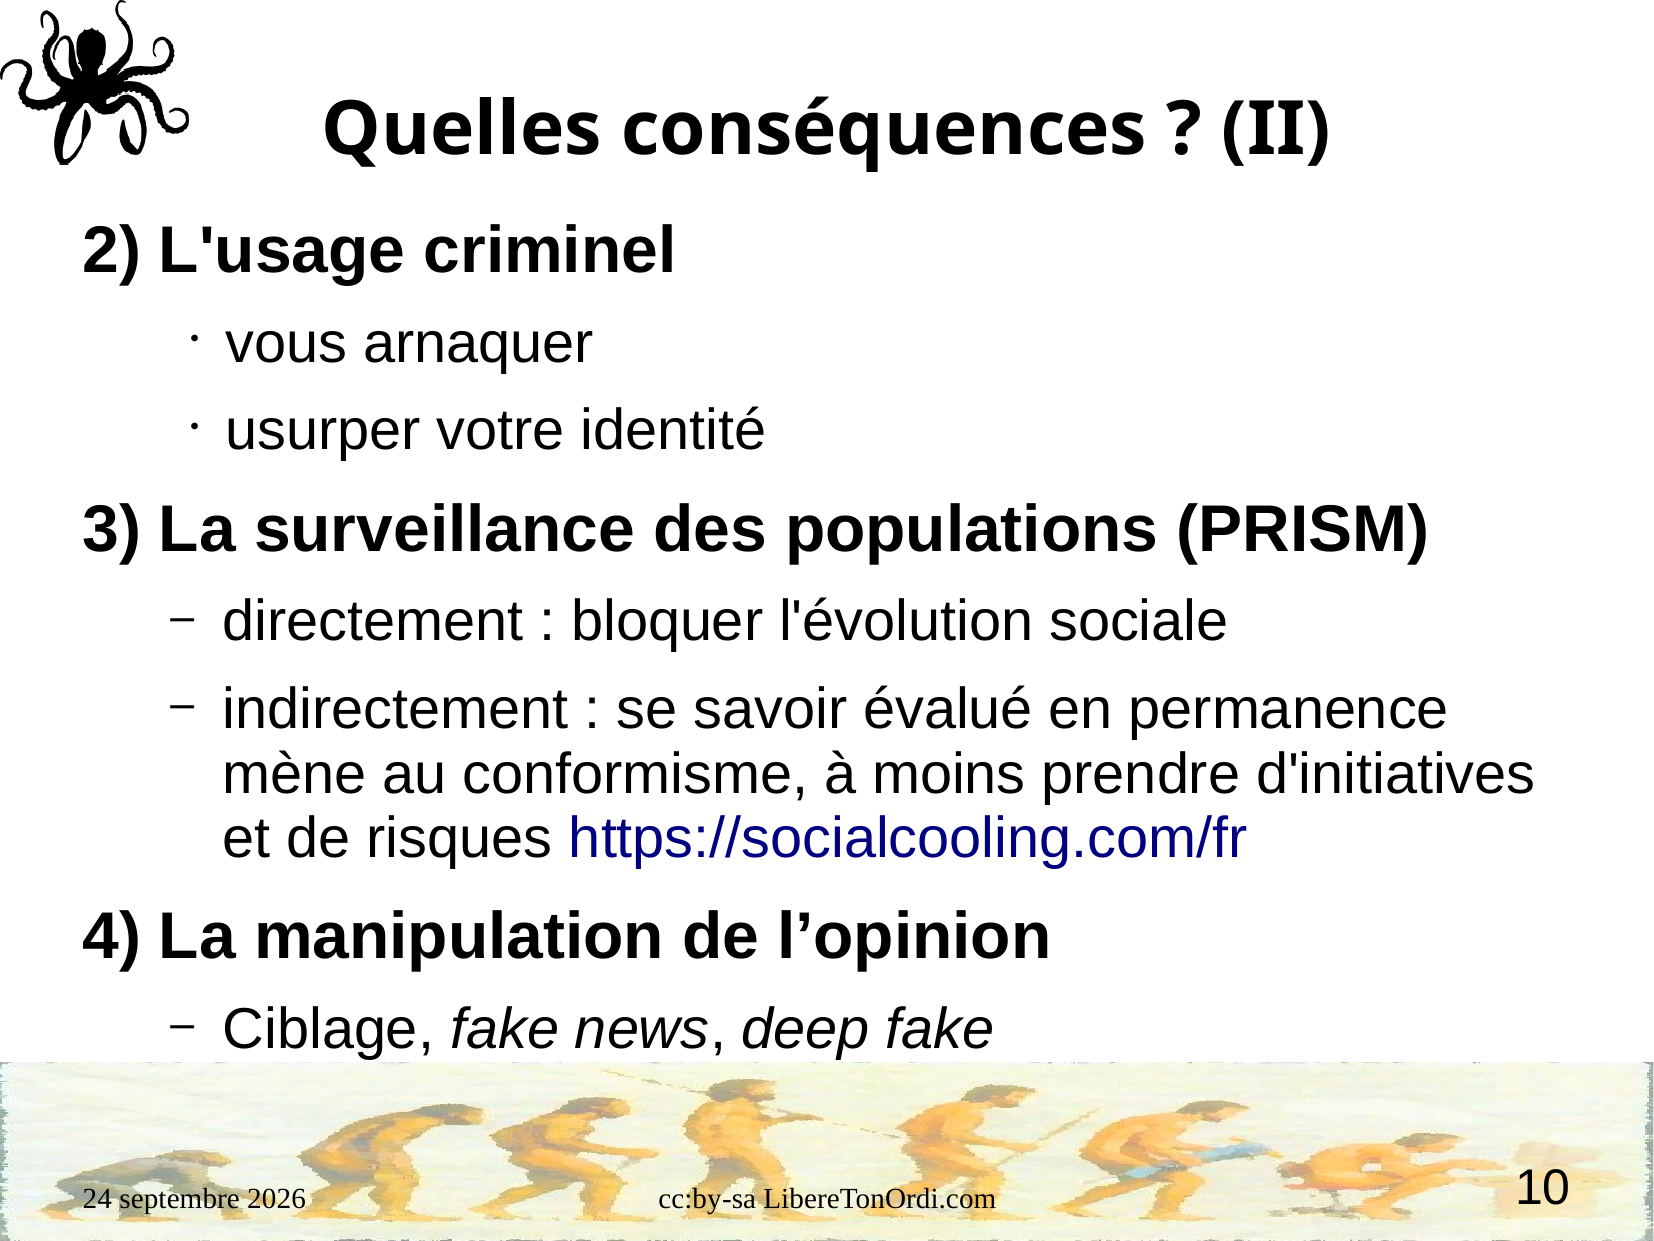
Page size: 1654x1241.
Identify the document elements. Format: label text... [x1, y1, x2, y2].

list L'usage criminel vous arnaquer usurper votre identité La surveillance des populations (PRISM) directement : bloquer l'évolution sociale indirectement : se savoir évalué en permanence mène au conformisme, à moins prendre d'initiatives et de risques https://socialcooling.com/fr La manipulation de l’opinion Ciblage, fake news, deep fake [82, 212, 1571, 1063]
title Quelles conséquences ? (II) [82, 48, 1571, 202]
picture [0, 0, 189, 165]
picture [0, 1062, 1654, 1241]
